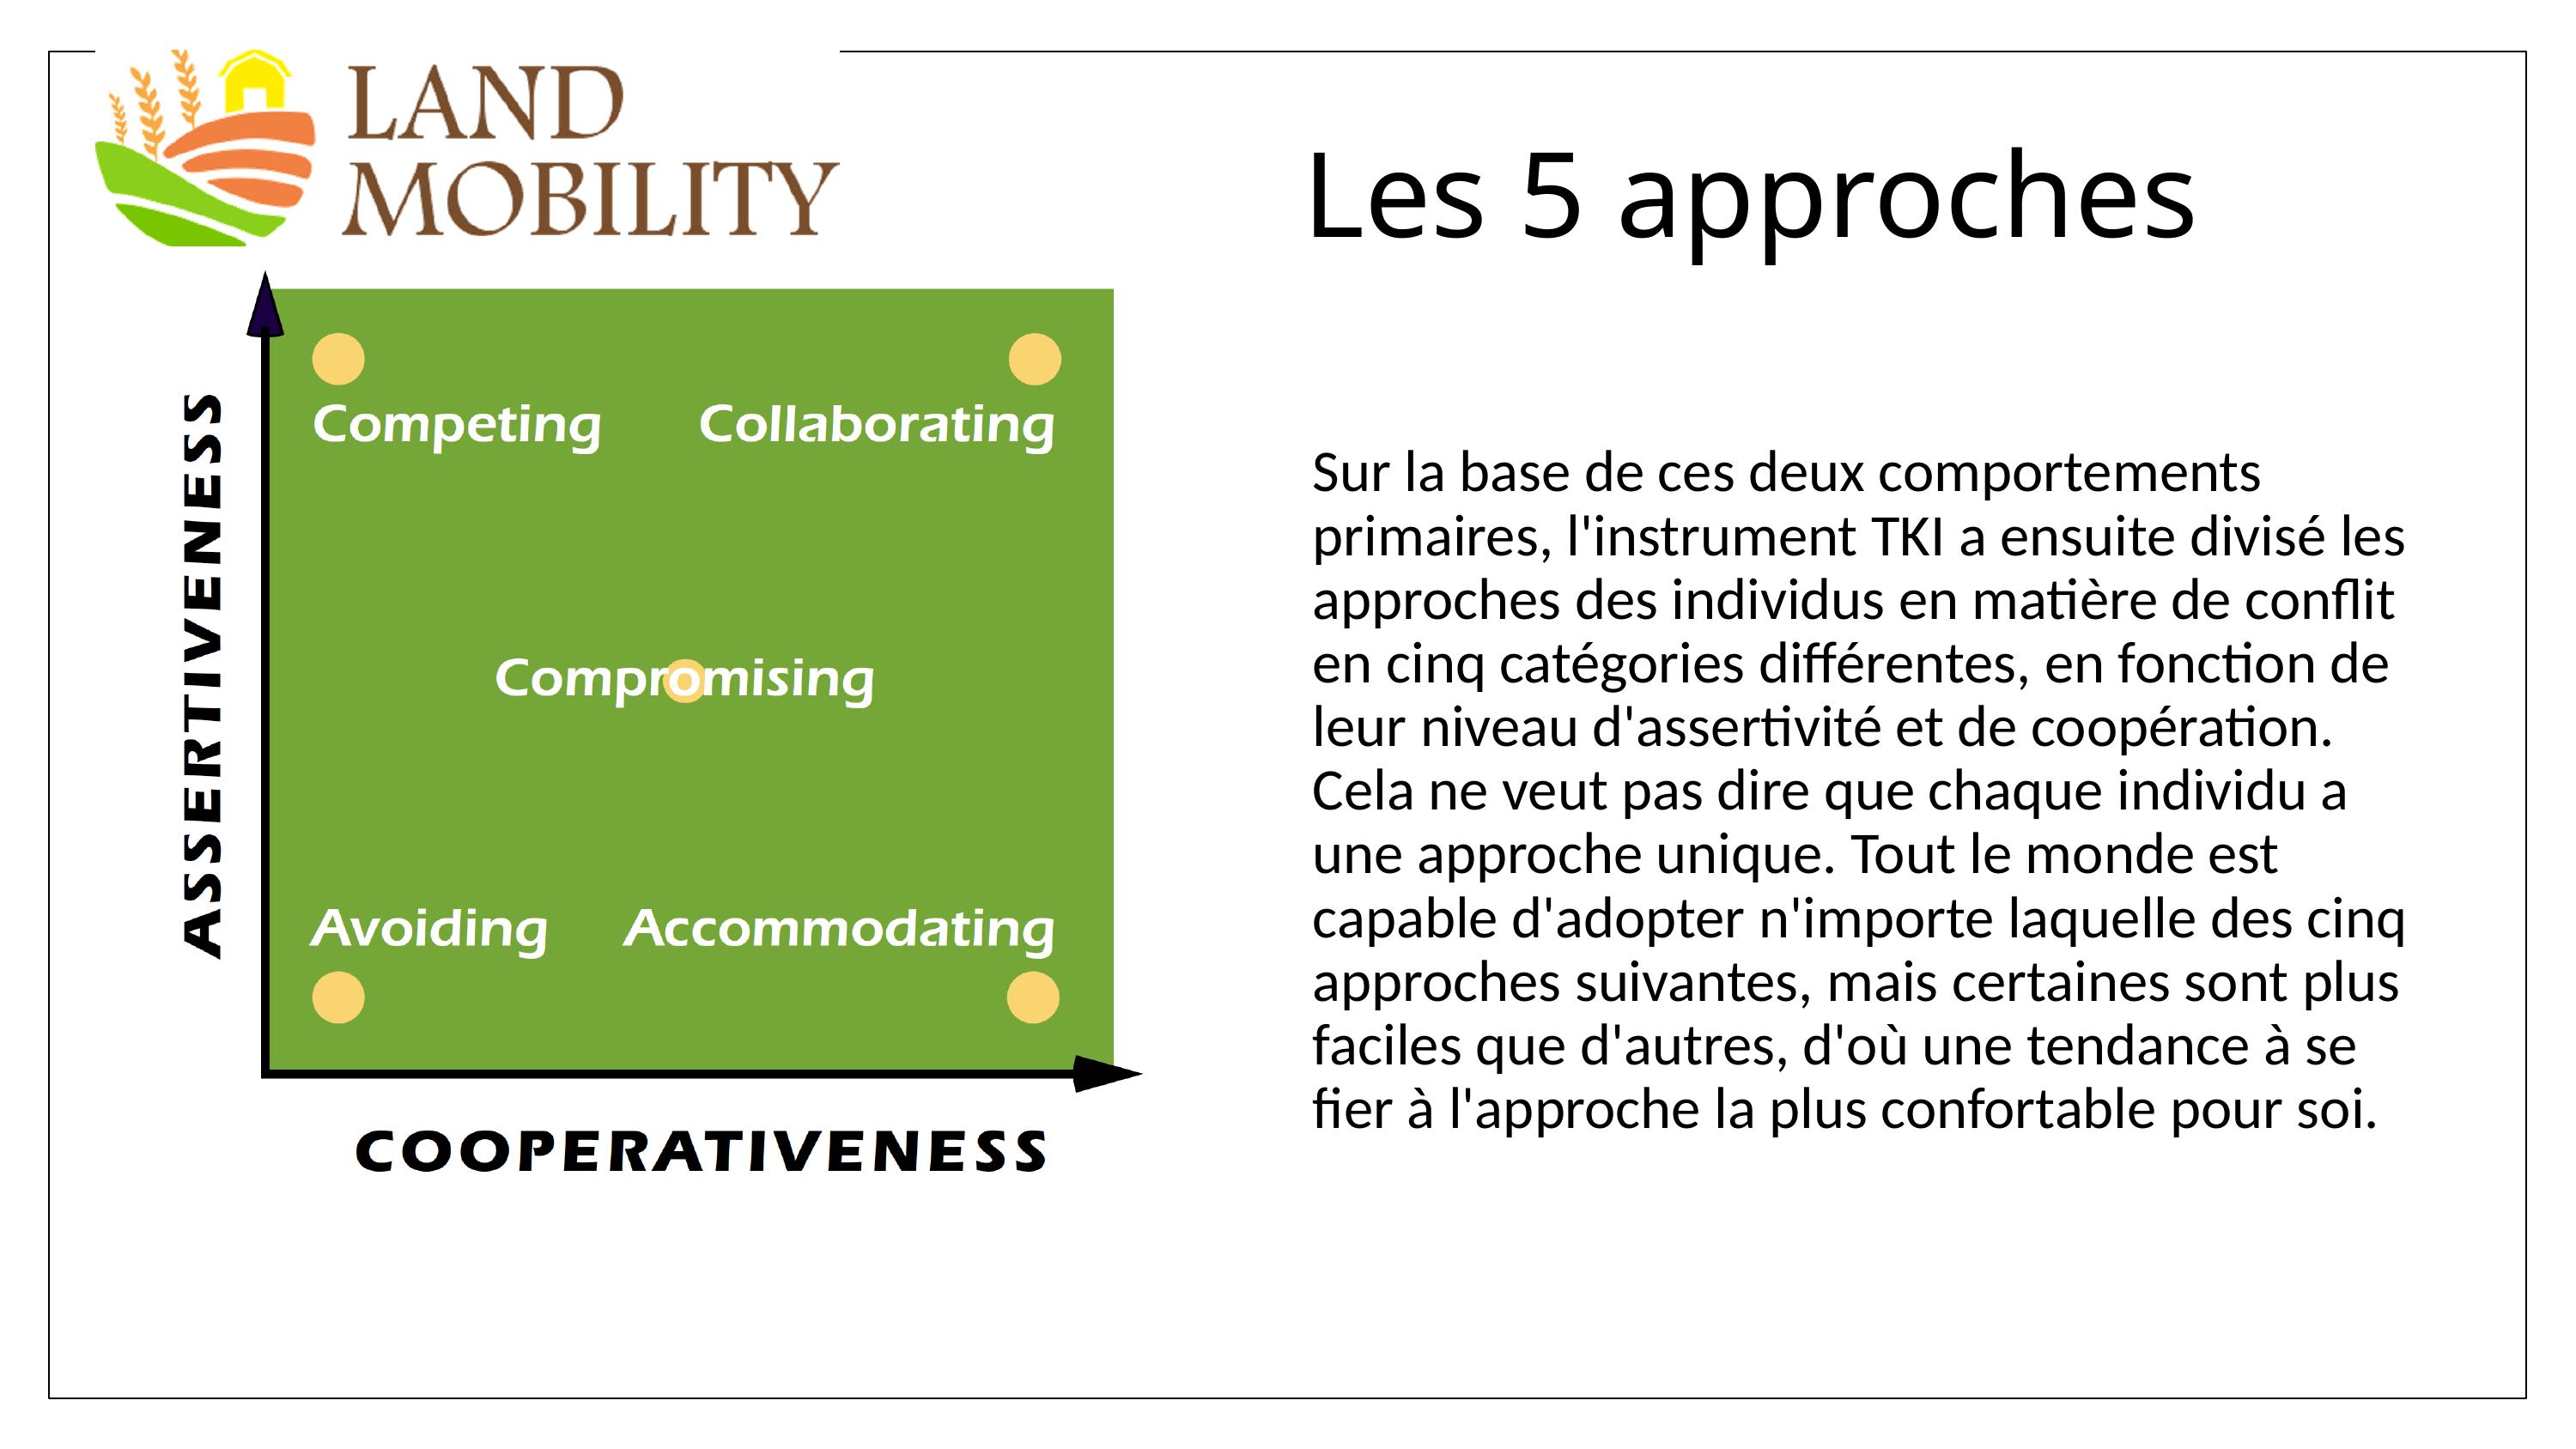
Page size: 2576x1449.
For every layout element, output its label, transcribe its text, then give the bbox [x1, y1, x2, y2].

title Les 5 approches [1290, 129, 2424, 415]
picture [184, 264, 1155, 1185]
list Sur la base de ces deux comportements primaires, l'instrument TKI a ensuite divisé les approches des individus en matière de conflit en cinq catégories différentes, en fonction de leur niveau d'assertivité et de coopération. Cela ne veut pas dire que chaque individu a une approche unique. Tout le monde est capable d'adopter n'importe laquelle des cinq approches suivantes, mais certaines sont plus faciles que d'autres, d'où une tendance à se fier à l'approche la plus confortable pour soi. [1290, 434, 2424, 1288]
picture [95, 50, 840, 246]
